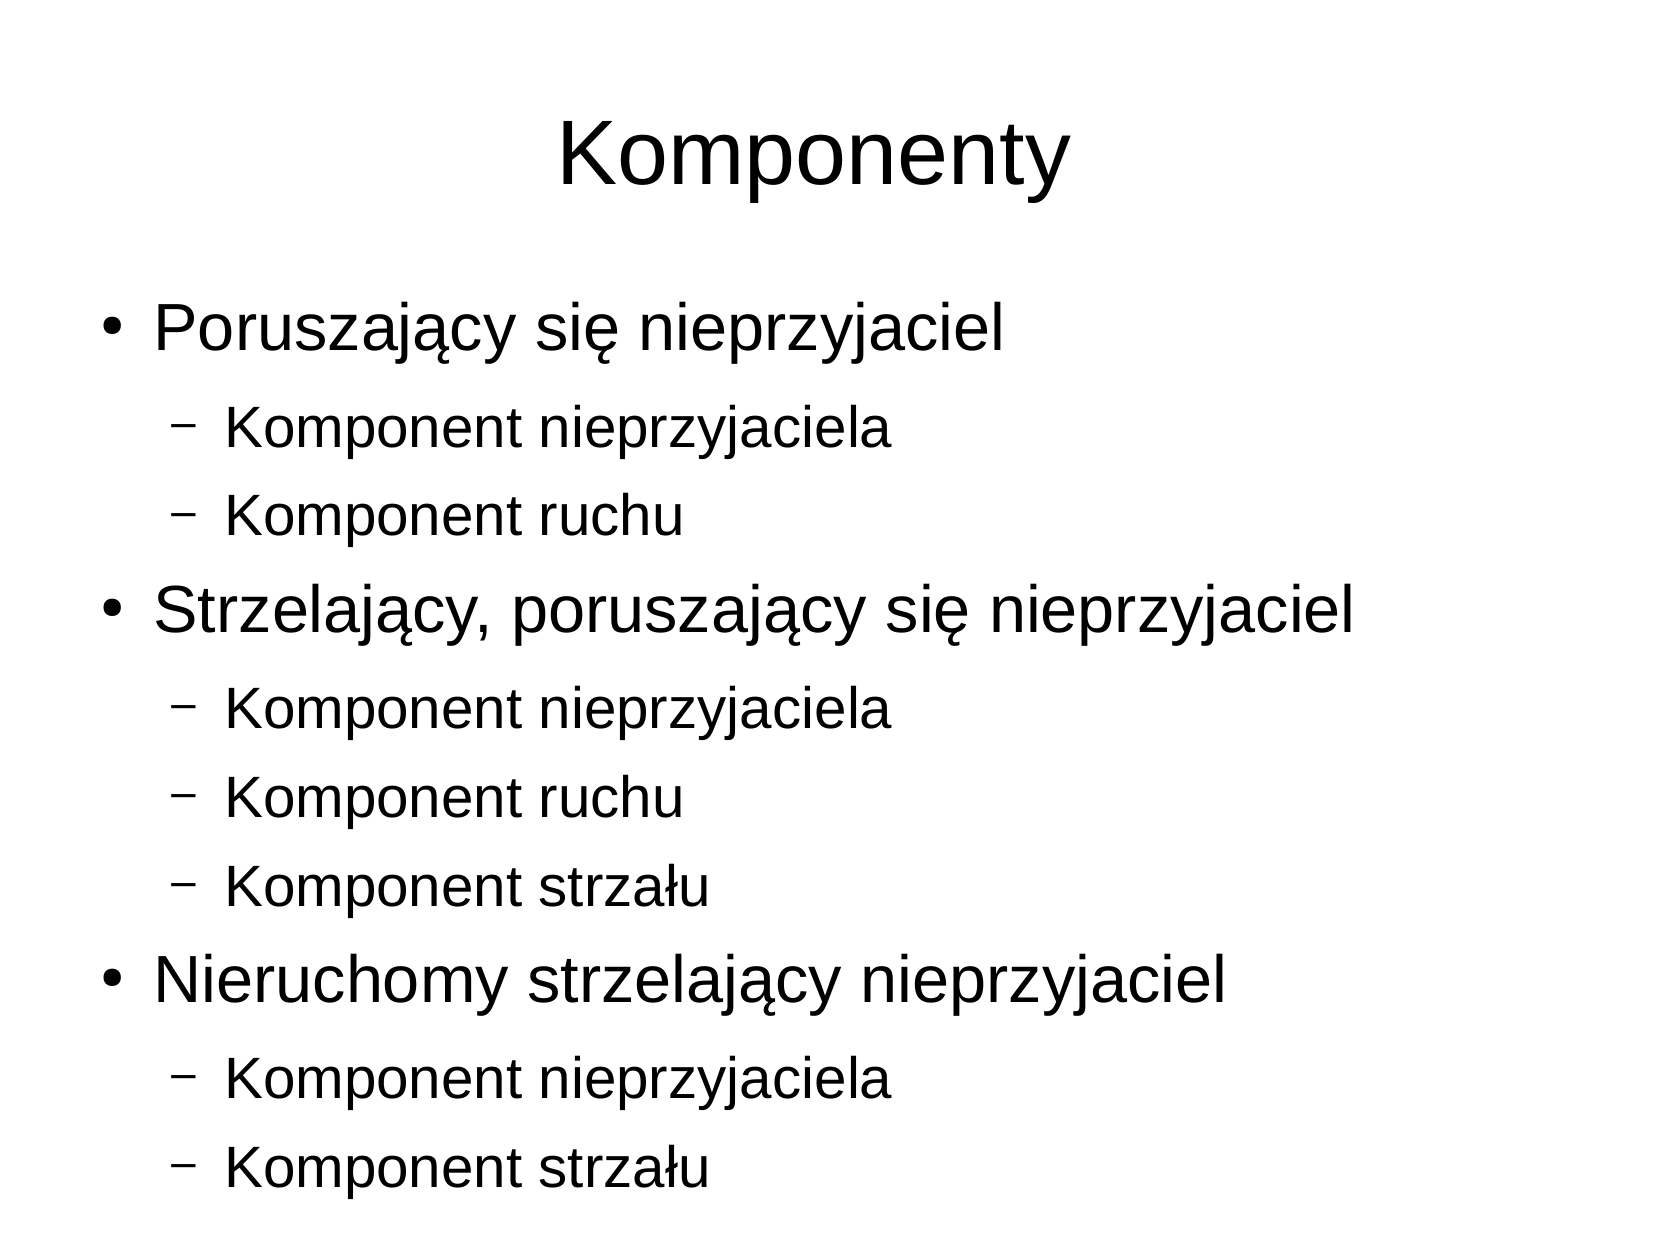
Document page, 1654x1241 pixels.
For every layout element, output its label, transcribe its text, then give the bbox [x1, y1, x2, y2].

list Poruszający się nieprzyjaciel Komponent nieprzyjaciela Komponent ruchu Strzelający, poruszający się nieprzyjaciel Komponent nieprzyjaciela Komponent ruchu Komponent strzału Nieruchomy strzelający nieprzyjaciel Komponent nieprzyjaciela Komponent strzału [82, 290, 1571, 1200]
title Komponenty [82, 49, 1571, 257]
